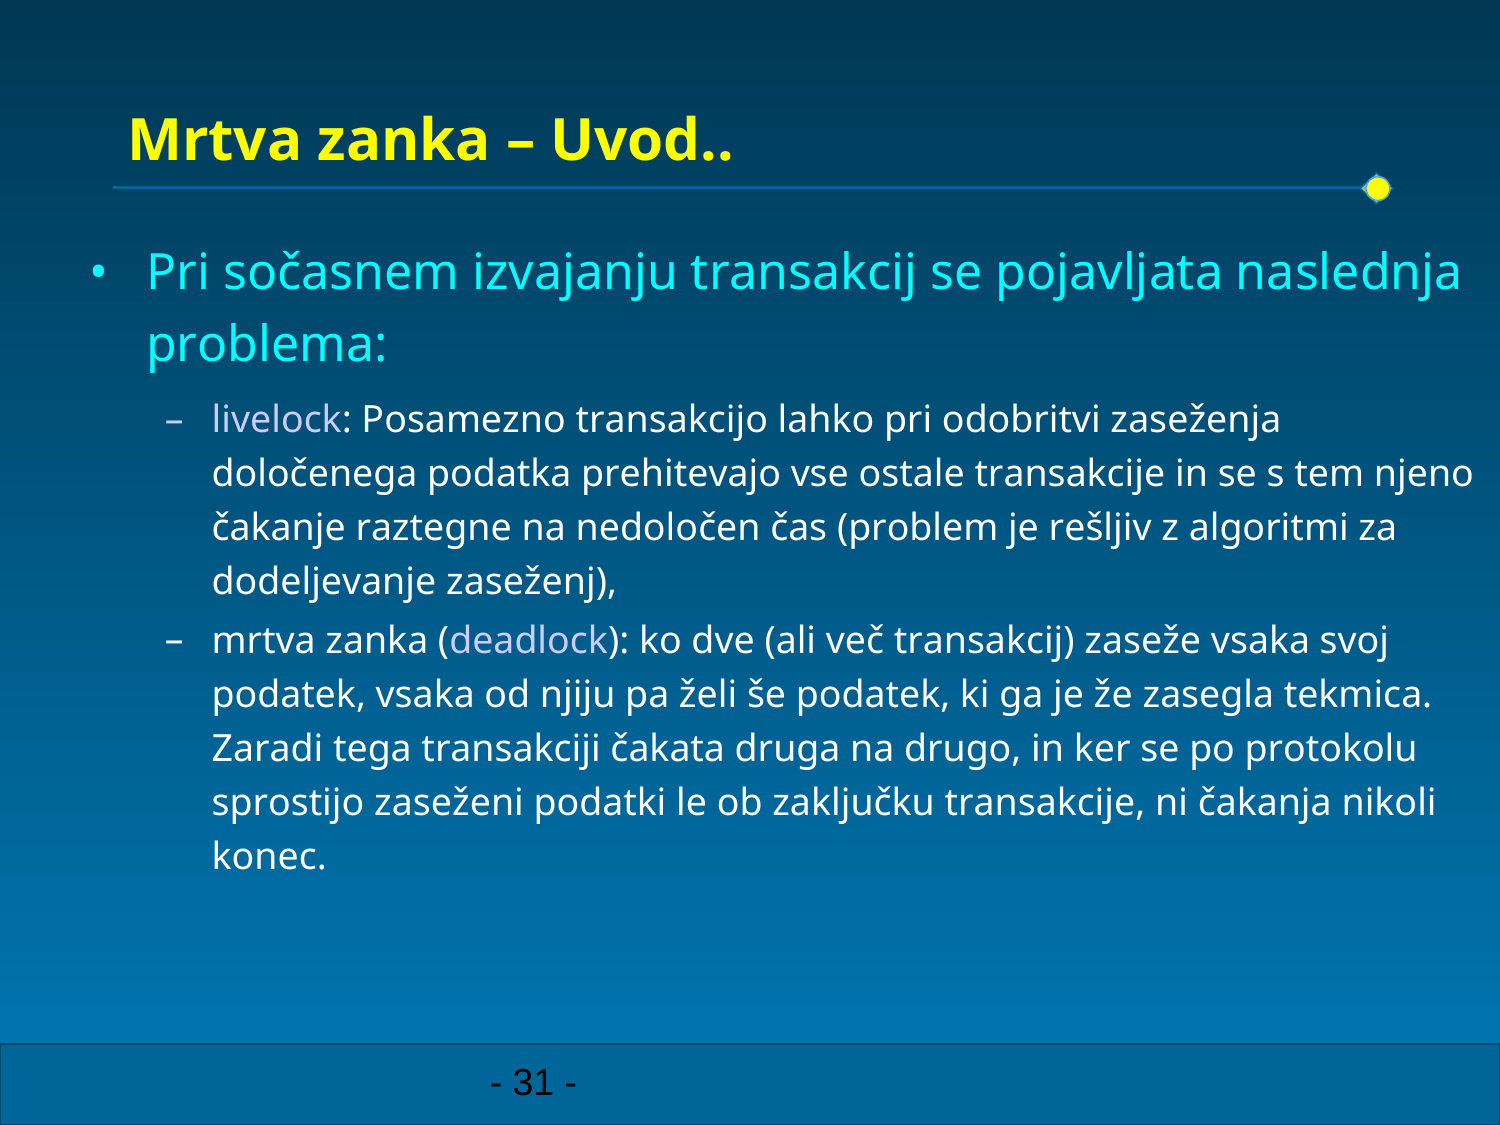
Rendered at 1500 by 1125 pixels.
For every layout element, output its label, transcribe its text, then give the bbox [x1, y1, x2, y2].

list Pri sočasnem izvajanju transakcij se pojavljata naslednja problema: livelock: Posamezno transakcijo lahko pri odobritvi zaseženja določenega podatka prehitevajo vse ostale transakcije in se s tem njeno čakanje raztegne na nedoločen čas (problem je rešljiv z algoritmi za dodeljevanje zaseženj), mrtva zanka (deadlock): ko dve (ali več transakcij) zaseže vsaka svoj podatek, vsaka od njiju pa želi še podatek, ki ga je že zasegla tekmica. Zaradi tega transakciji čakata druga na drugo, in ker se po protokolu sprostijo zaseženi podatki le ob zaključku transakcije, ni čakanja nikoli konec. [75, 220, 1500, 954]
title Mrtva zanka – Uvod.. [112, 94, 1388, 181]
